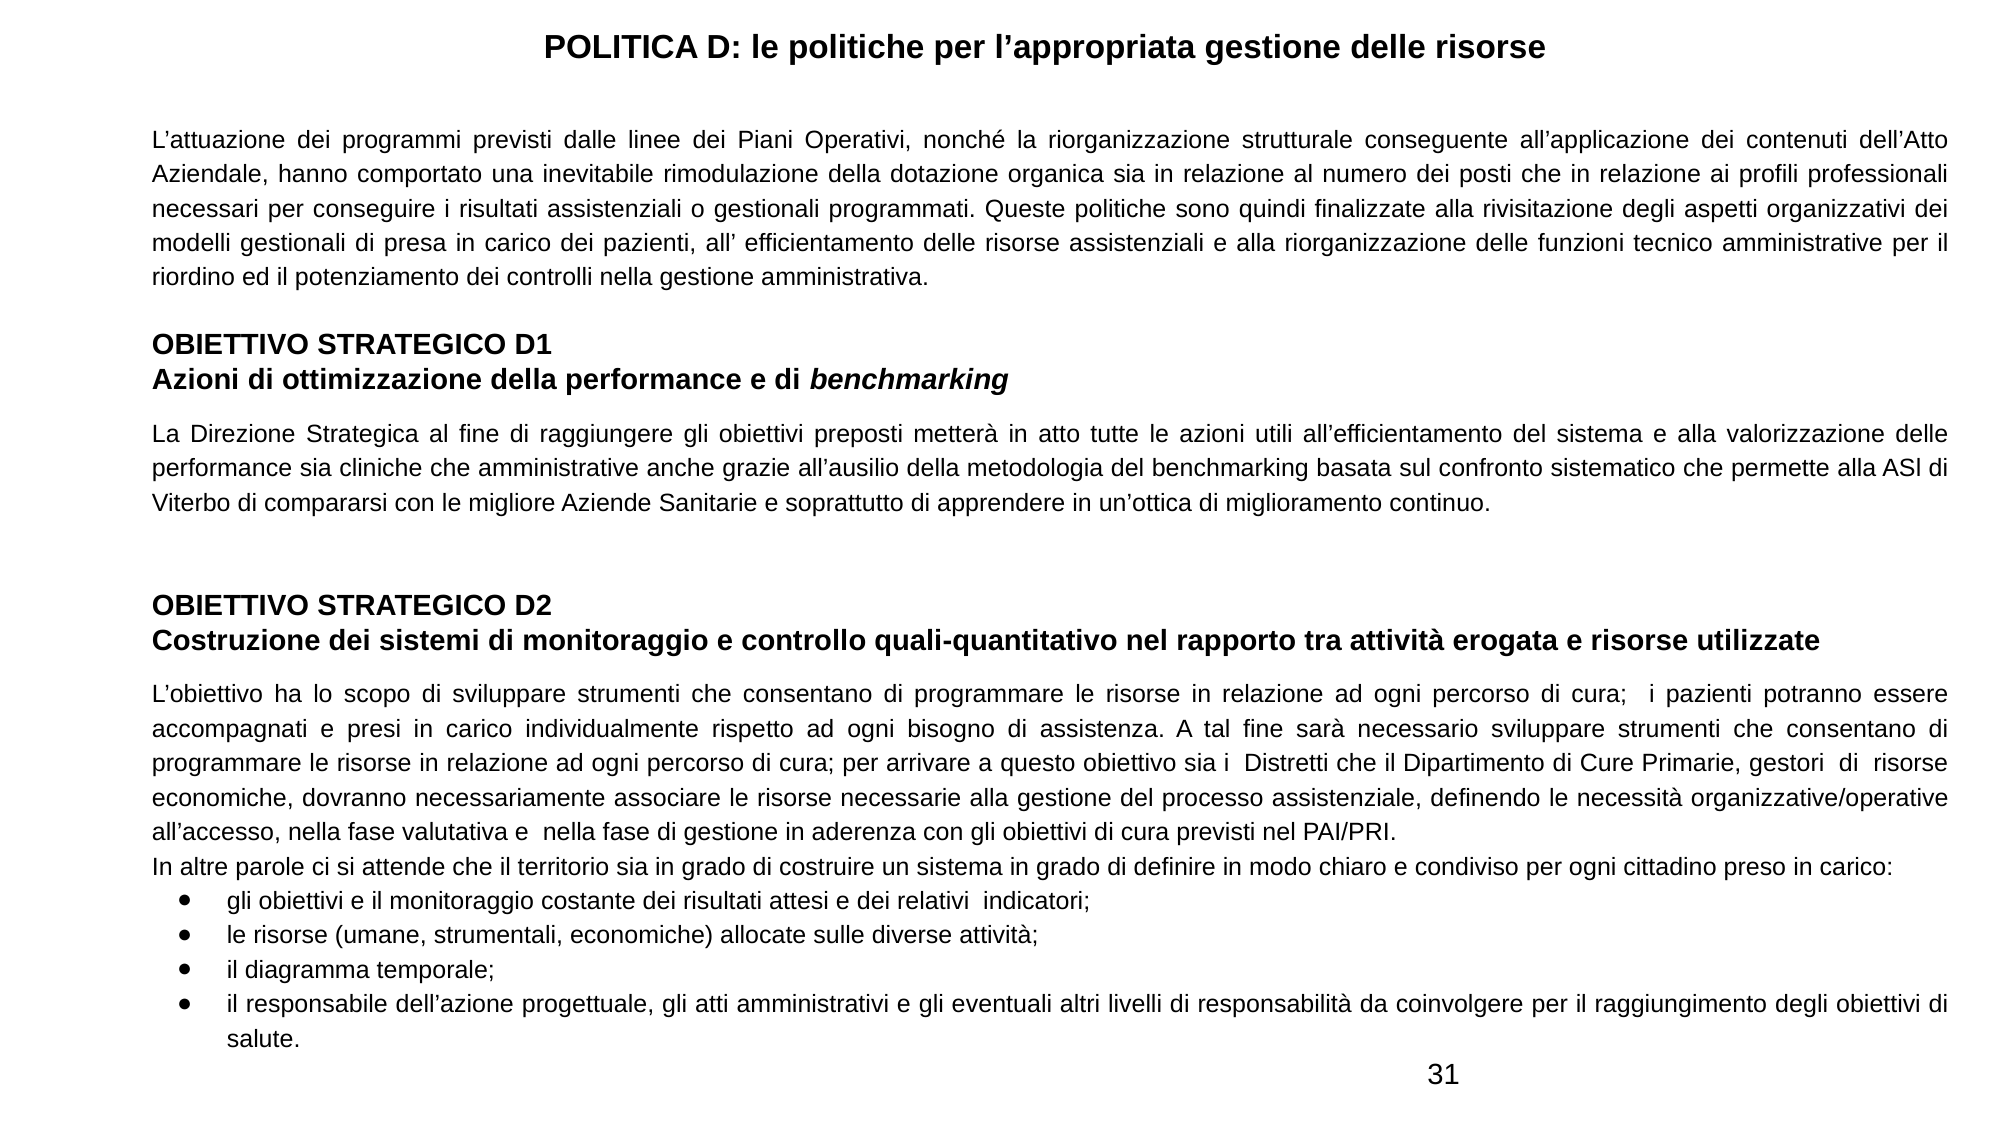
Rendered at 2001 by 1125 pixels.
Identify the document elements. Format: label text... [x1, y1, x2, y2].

slide_number <numero> [1412, 1042, 1863, 1103]
text_box POLITICA D: le politiche per l’appropriata gestione delle risorse L’attuazione dei programmi previsti dalle linee dei Piani Operativi, nonché la riorganizzazione strutturale conseguente all’applicazione dei contenuti dell’Atto Aziendale, hanno comportato una inevitabile rimodulazione della dotazione organica sia in relazione al numero dei posti che in relazione ai profili professionali necessari per conseguire i risultati assistenziali o gestionali programmati. Queste politiche sono quindi finalizzate alla rivisitazione degli aspetti organizzativi dei modelli gestionali di presa in carico dei pazienti, all’ efficientamento delle risorse assistenziali e alla riorganizzazione delle funzioni tecnico amministrative per il riordino ed il potenziamento dei controlli nella gestione amministrativa. OBIETTIVO STRATEGICO D1 Azioni di ottimizzazione della performance e di benchmarking La Direzione Strategica al fine di raggiungere gli obiettivi preposti metterà in atto tutte le azioni utili all’efficientamento del sistema e alla valorizzazione delle performance sia cliniche che amministrative anche grazie all’ausilio della metodologia del benchmarking basata sul confronto sistematico che permette alla ASl di Viterbo di compararsi con le migliore Aziende Sanitarie e soprattutto di apprendere in un’ottica di miglioramento continuo. OBIETTIVO STRATEGICO D2 Costruzione dei sistemi di monitoraggio e controllo quali-quantitativo nel rapporto tra attività erogata e risorse utilizzate L’obiettivo ha lo scopo di sviluppare strumenti che consentano di programmare le risorse in relazione ad ogni percorso di cura; i pazienti potranno essere accompagnati e presi in carico individualmente rispetto ad ogni bisogno di assistenza. A tal fine sarà necessario sviluppare strumenti che consentano di programmare le risorse in relazione ad ogni percorso di cura; per arrivare a questo obiettivo sia i Distretti che il Dipartimento di Cure Primarie, gestori di risorse economiche, dovranno necessariamente associare le risorse necessarie alla gestione del processo assistenziale, definendo le necessità organizzative/operative all’accesso, nella fase valutativa e nella fase di gestione in aderenza con gli obiettivi di cura previsti nel PAI/PRI. In altre parole ci si attende che il territorio sia in grado di costruire un sistema in grado di definire in modo chiaro e condiviso per ogni cittadino preso in carico: gli obiettivi e il monitoraggio costante dei risultati attesi e dei relativi indicatori; le risorse (umane, strumentali, economiche) allocate sulle diverse attività; il diagramma temporale; il responsabile dell’azione progettuale, gli atti amministrativi e gli eventuali altri livelli di responsabilità da coinvolgere per il raggiungimento degli obiettivi di salute. [136, 8, 1968, 1099]
